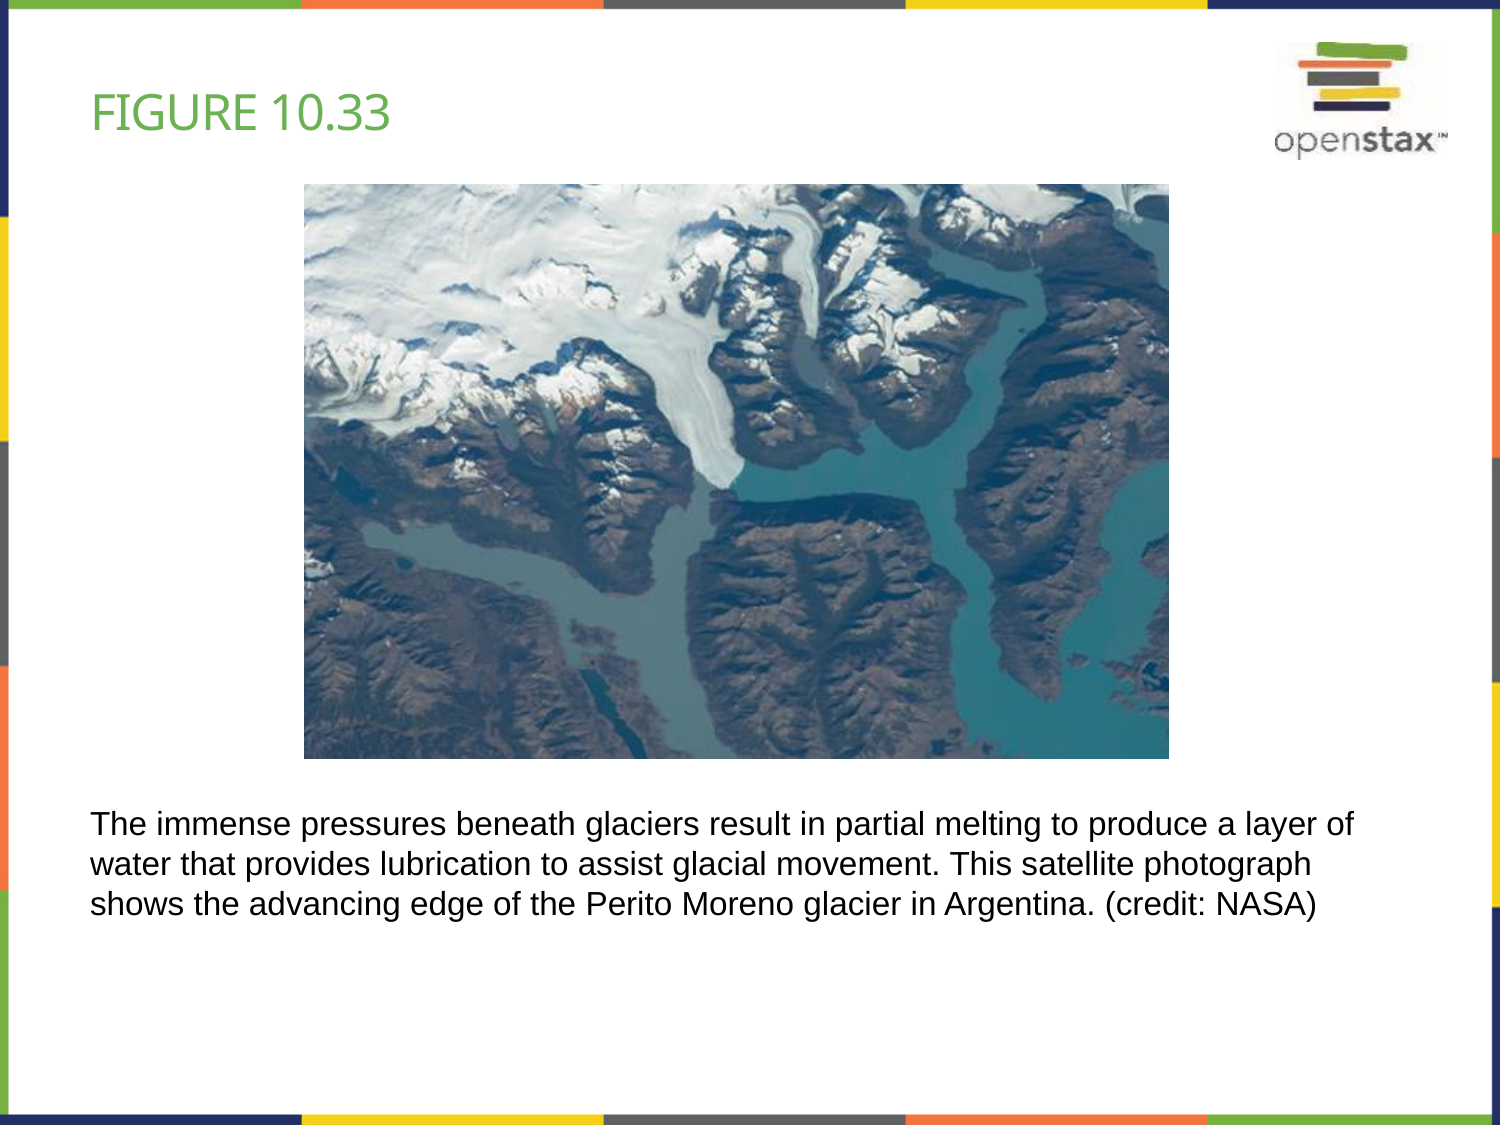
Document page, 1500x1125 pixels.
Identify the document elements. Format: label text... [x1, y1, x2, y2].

picture [0, 0, 1500, 1125]
title Figure 10.33 [75, 39, 1398, 148]
list The immense pressures beneath glaciers result in partial melting to produce a layer of water that provides lubrication to assist glacial movement. This satellite photograph shows the advancing edge of the Perito Moreno glacier in Argentina. (credit: NASA) [75, 794, 1398, 986]
